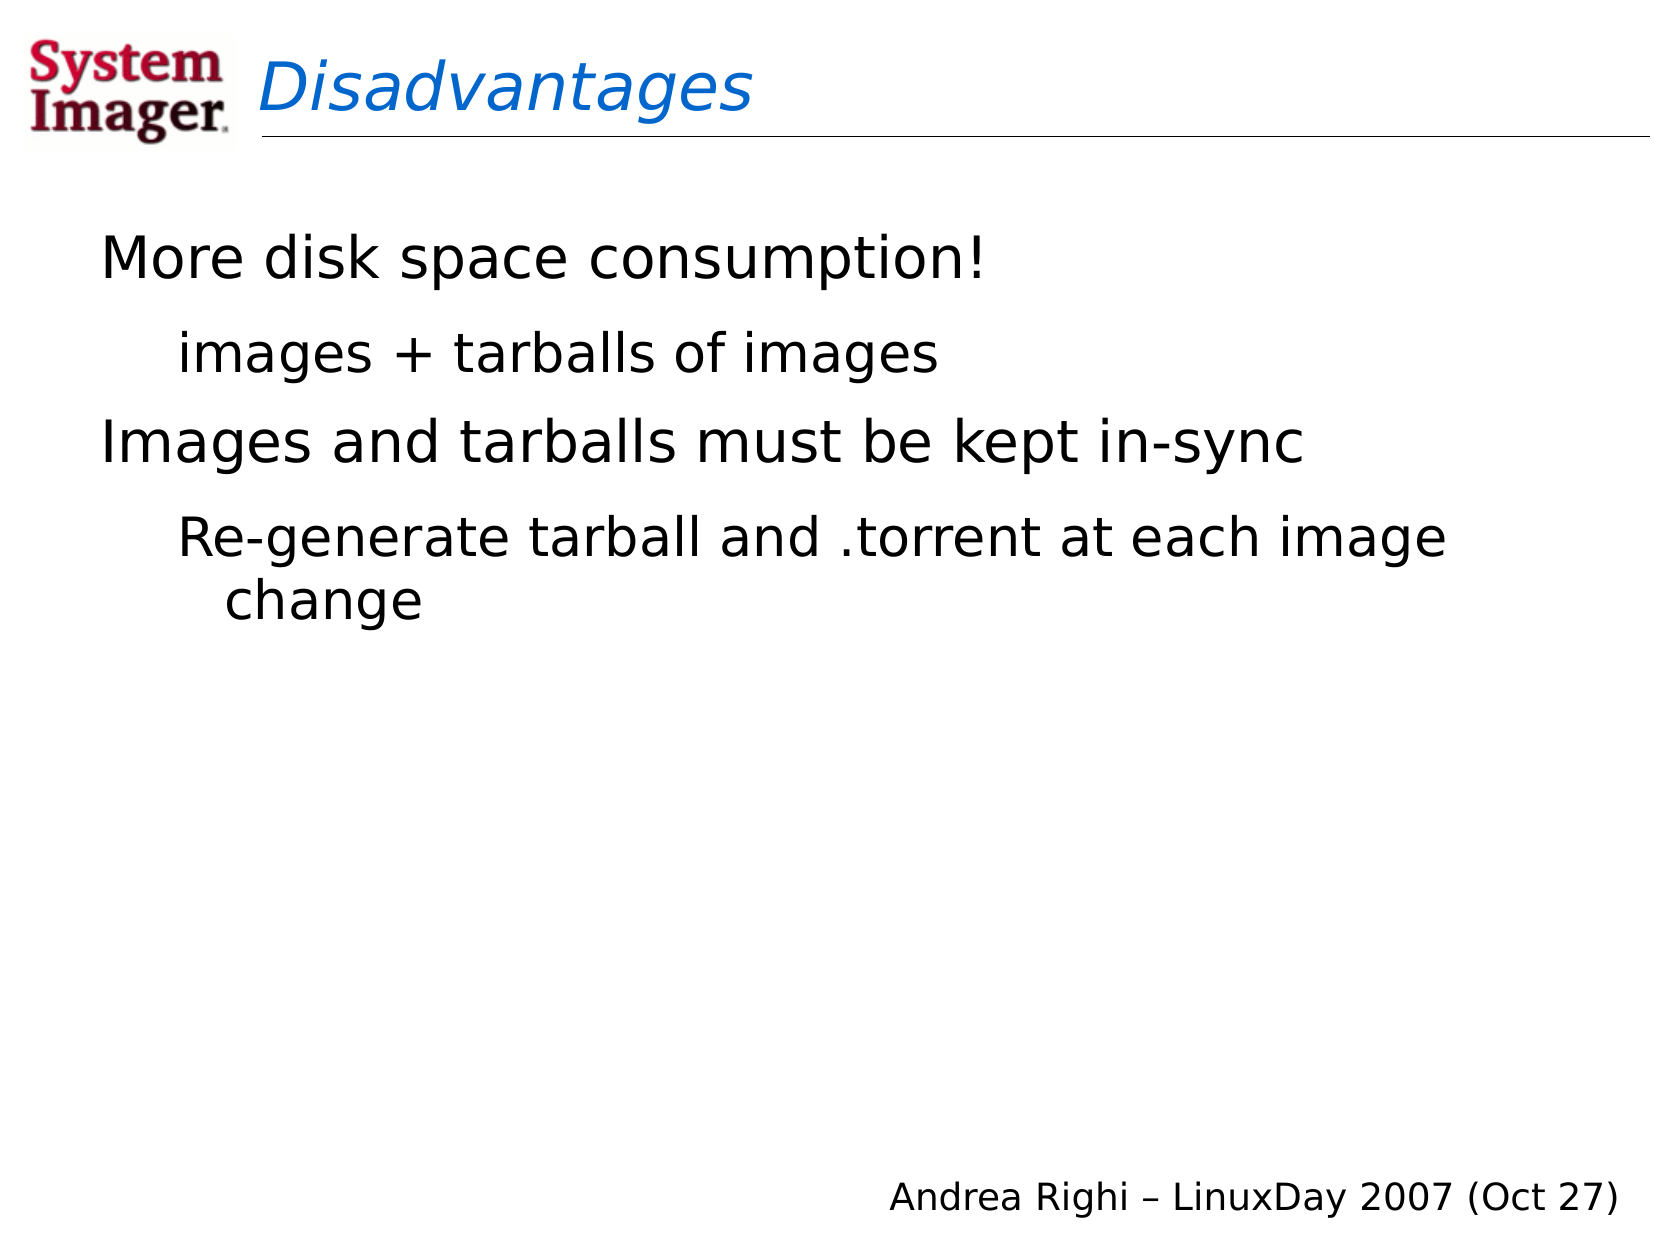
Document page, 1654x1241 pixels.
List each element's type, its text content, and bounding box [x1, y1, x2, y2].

title Disadvantages [258, 47, 1529, 126]
picture [25, 34, 237, 151]
list More disk space consumption! images + tarballs of images Images and tarballs must be kept in-sync Re-generate tarball and .torrent at each image change [82, 225, 1571, 1095]
